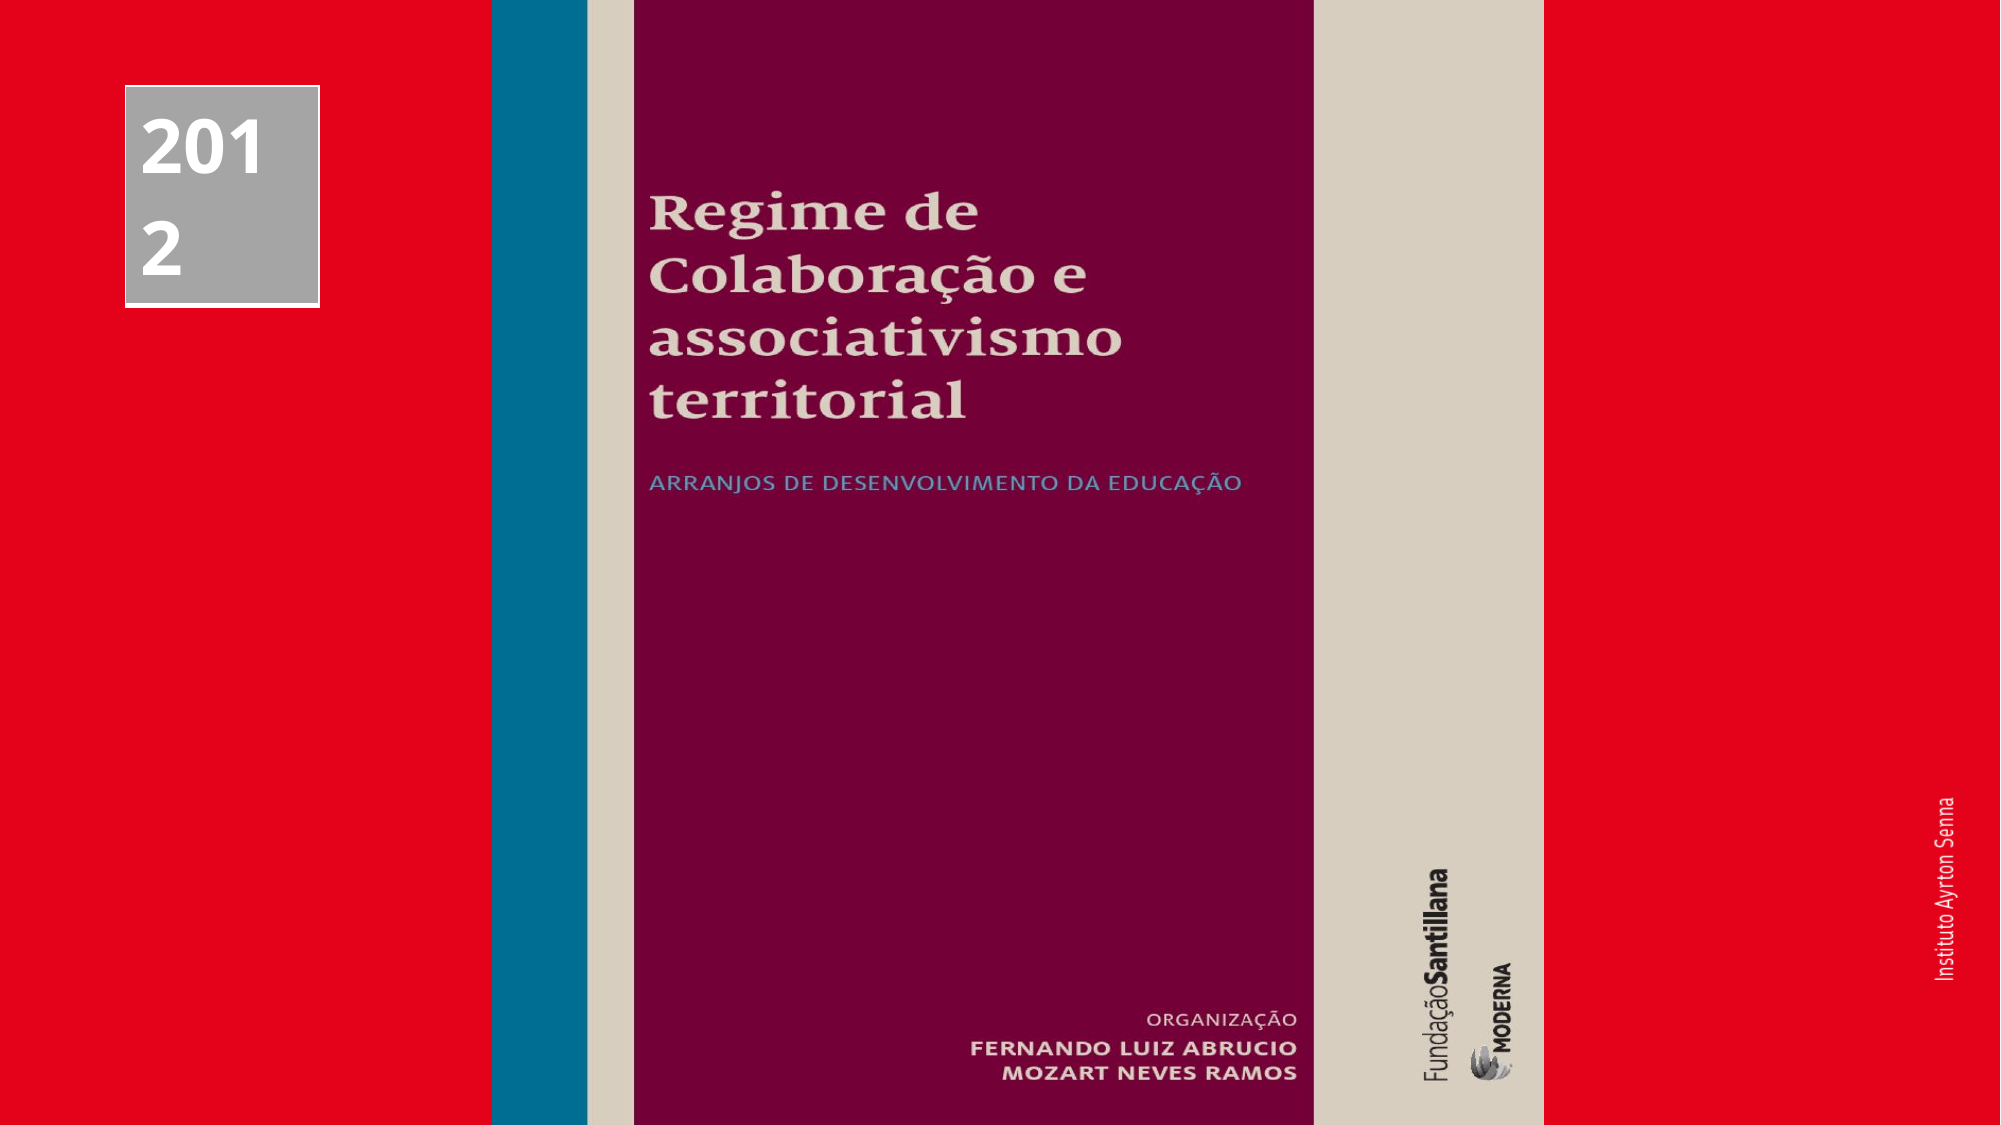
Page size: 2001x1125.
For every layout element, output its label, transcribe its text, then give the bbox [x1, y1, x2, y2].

table_header 2012 [126, 87, 318, 303]
picture [0, 0, 491, 1125]
picture [587, 0, 2000, 1125]
